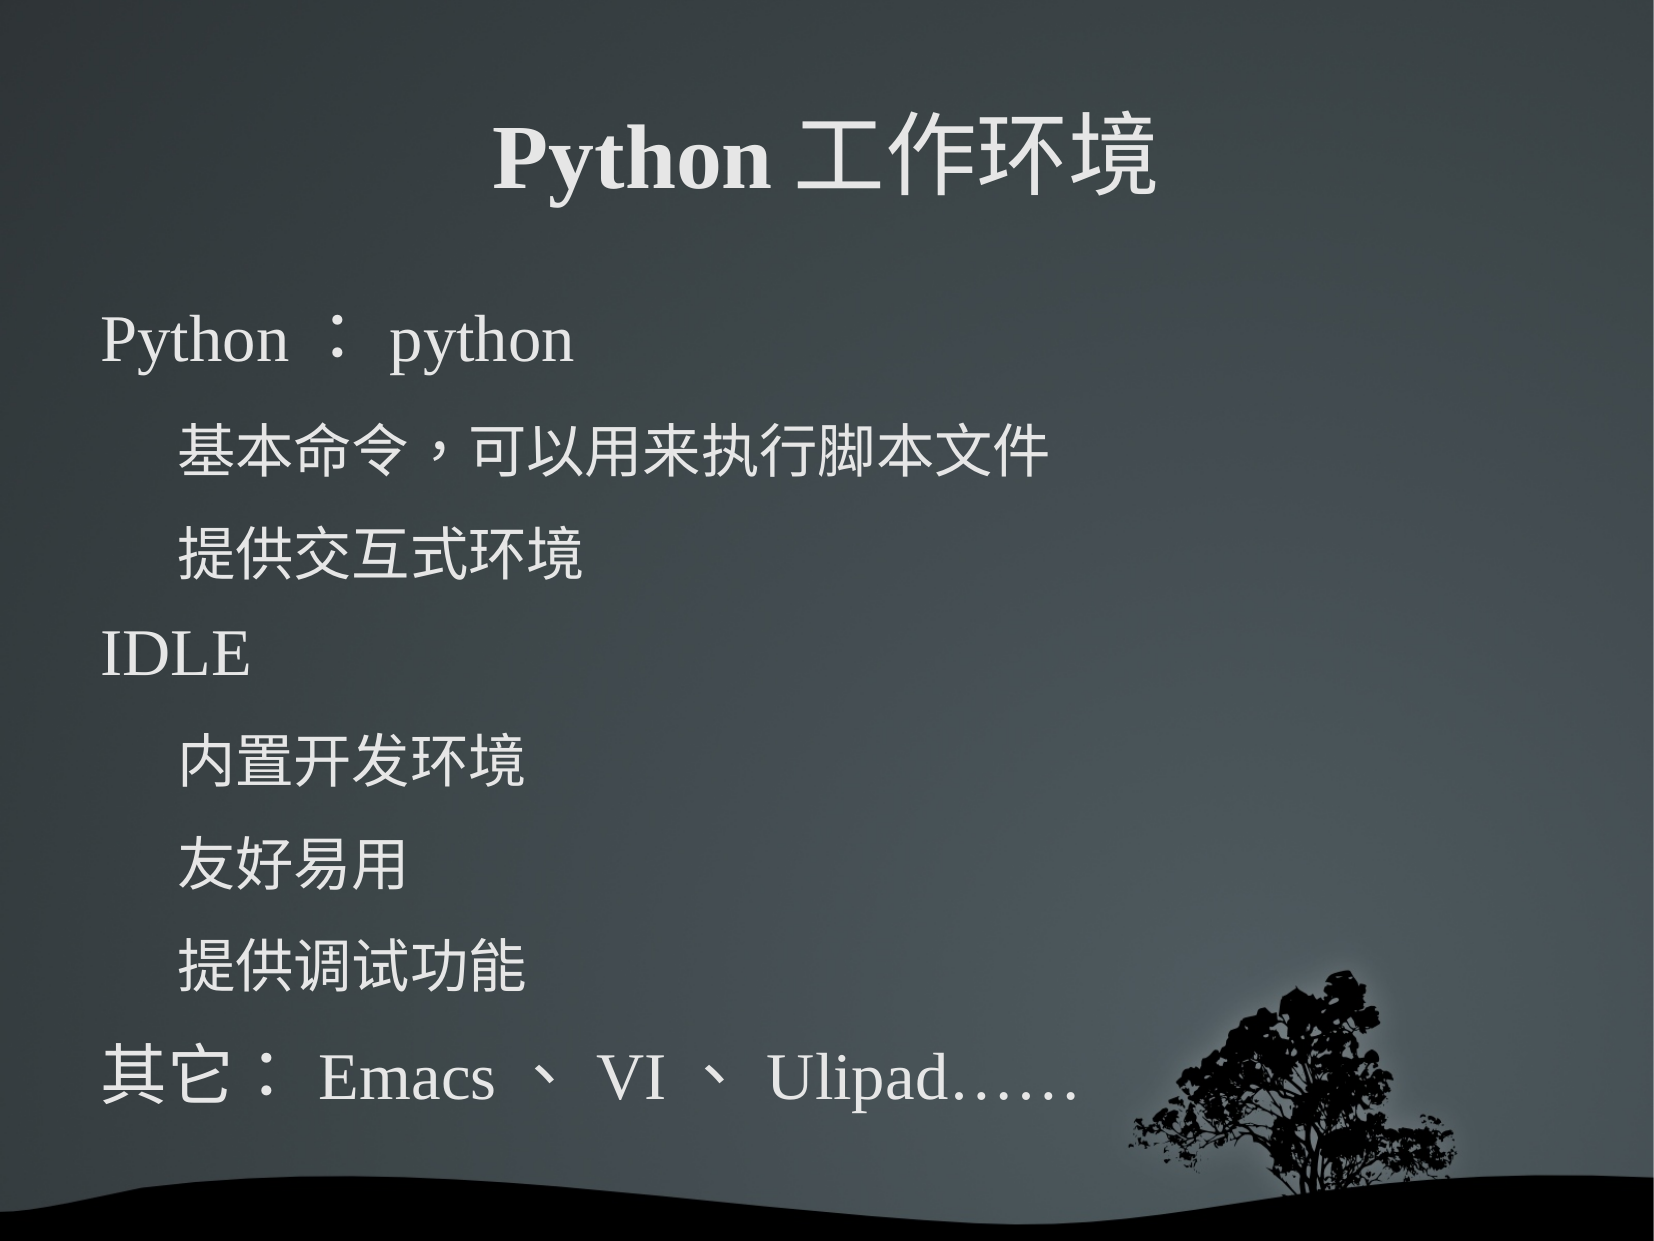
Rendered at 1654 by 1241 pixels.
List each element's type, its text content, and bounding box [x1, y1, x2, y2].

title Python工作环境 [82, 49, 1571, 257]
list Python：python 基本命令，可以用来执行脚本文件 提供交互式环境 IDLE 内置开发环境 友好易用 提供调试功能 其它：Emacs、VI、Ulipad…… [82, 290, 1571, 1109]
picture [0, 0, 1654, 1241]
